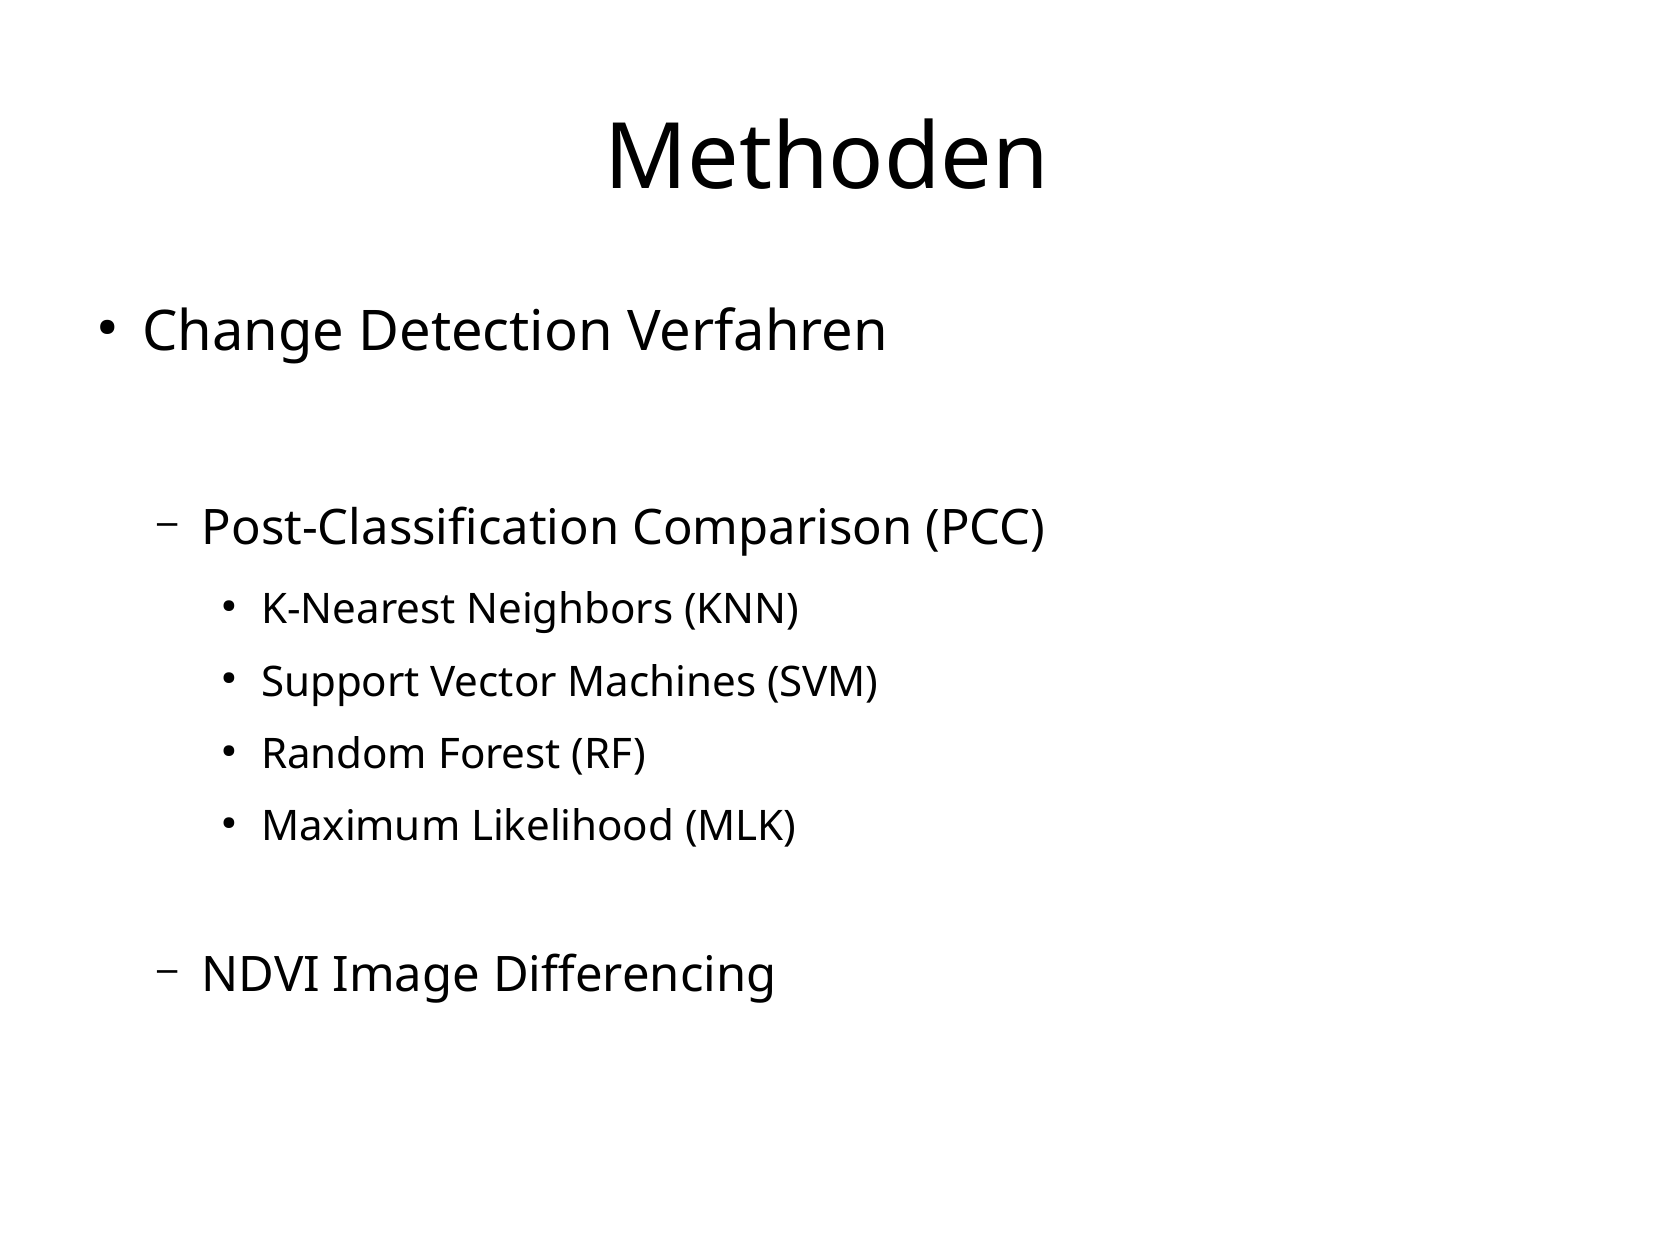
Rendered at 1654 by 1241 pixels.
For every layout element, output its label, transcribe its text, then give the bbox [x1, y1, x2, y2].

title Methoden [82, 49, 1571, 257]
list Change Detection Verfahren Post-Classification Comparison (PCC) K-Nearest Neighbors (KNN) Support Vector Machines (SVM) Random Forest (RF) Maximum Likelihood (MLK) NDVI Image Differencing [82, 290, 1571, 1010]
